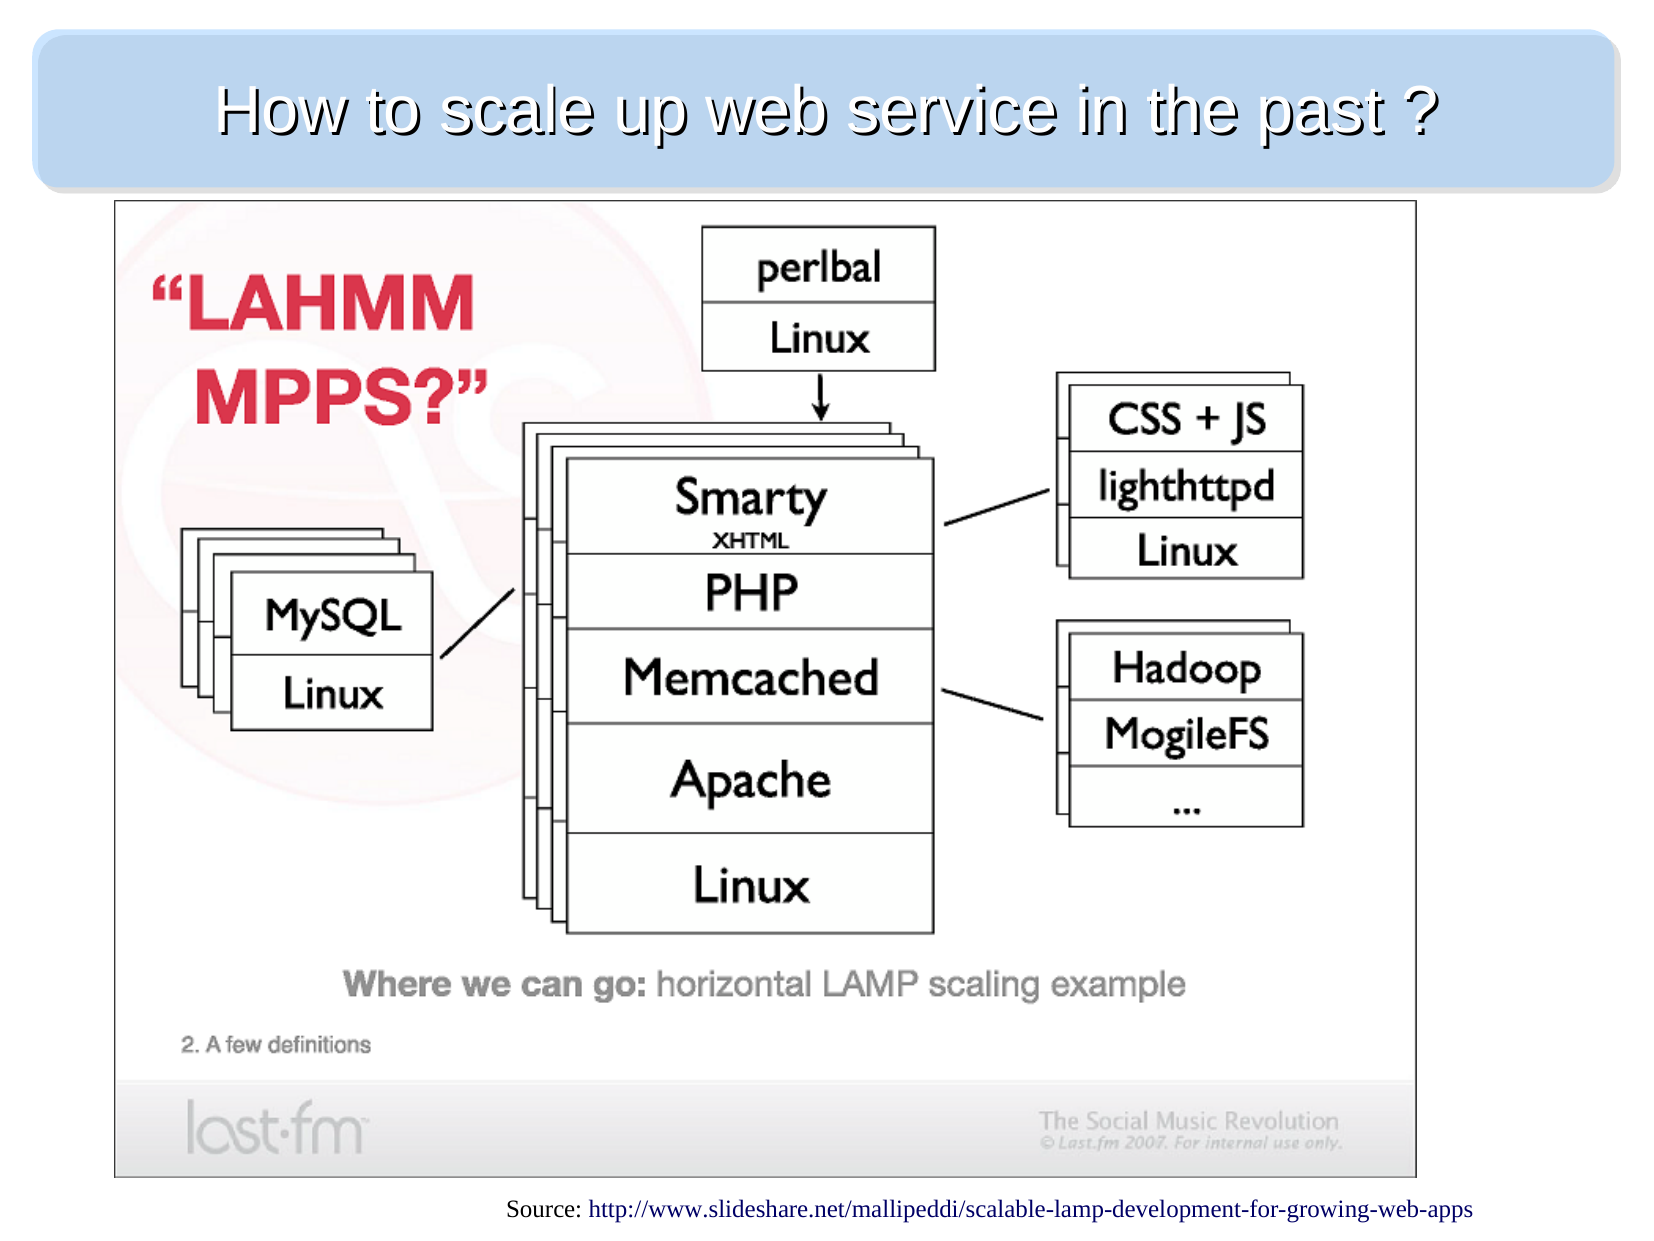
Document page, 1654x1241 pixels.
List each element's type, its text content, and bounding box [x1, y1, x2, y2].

title How to scale up web service in the past ? [123, 57, 1530, 163]
picture [114, 200, 1417, 1178]
text_box [32, 29, 1615, 188]
text_box Source: http://www.slideshare.net/mallipeddi/scalable-lamp-development-for-growing-web-apps [491, 1184, 1490, 1230]
